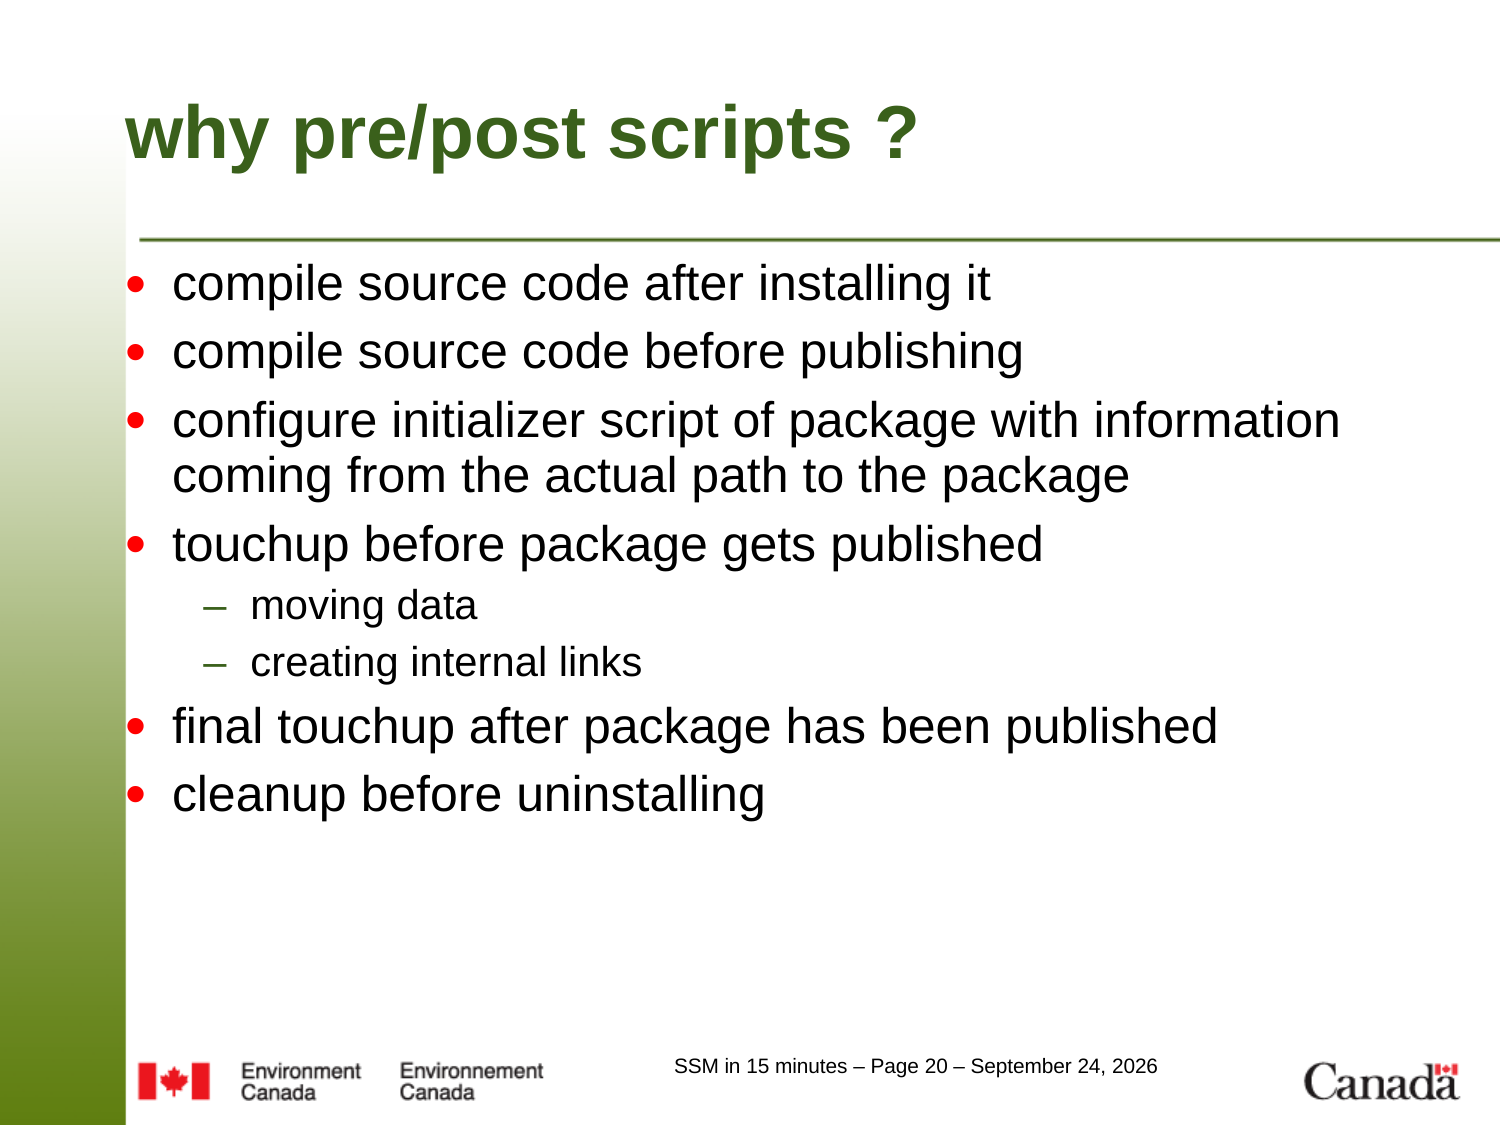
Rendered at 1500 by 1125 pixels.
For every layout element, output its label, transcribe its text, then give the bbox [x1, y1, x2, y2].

picture [0, 0, 1500, 1125]
list compile source code after installing it compile source code before publishing configure initializer script of package with information coming from the actual path to the package touchup before package gets published moving data creating internal links final touchup after package has been published cleanup before uninstalling [125, 255, 1463, 1009]
title why pre/post scripts ? [125, 52, 1463, 213]
